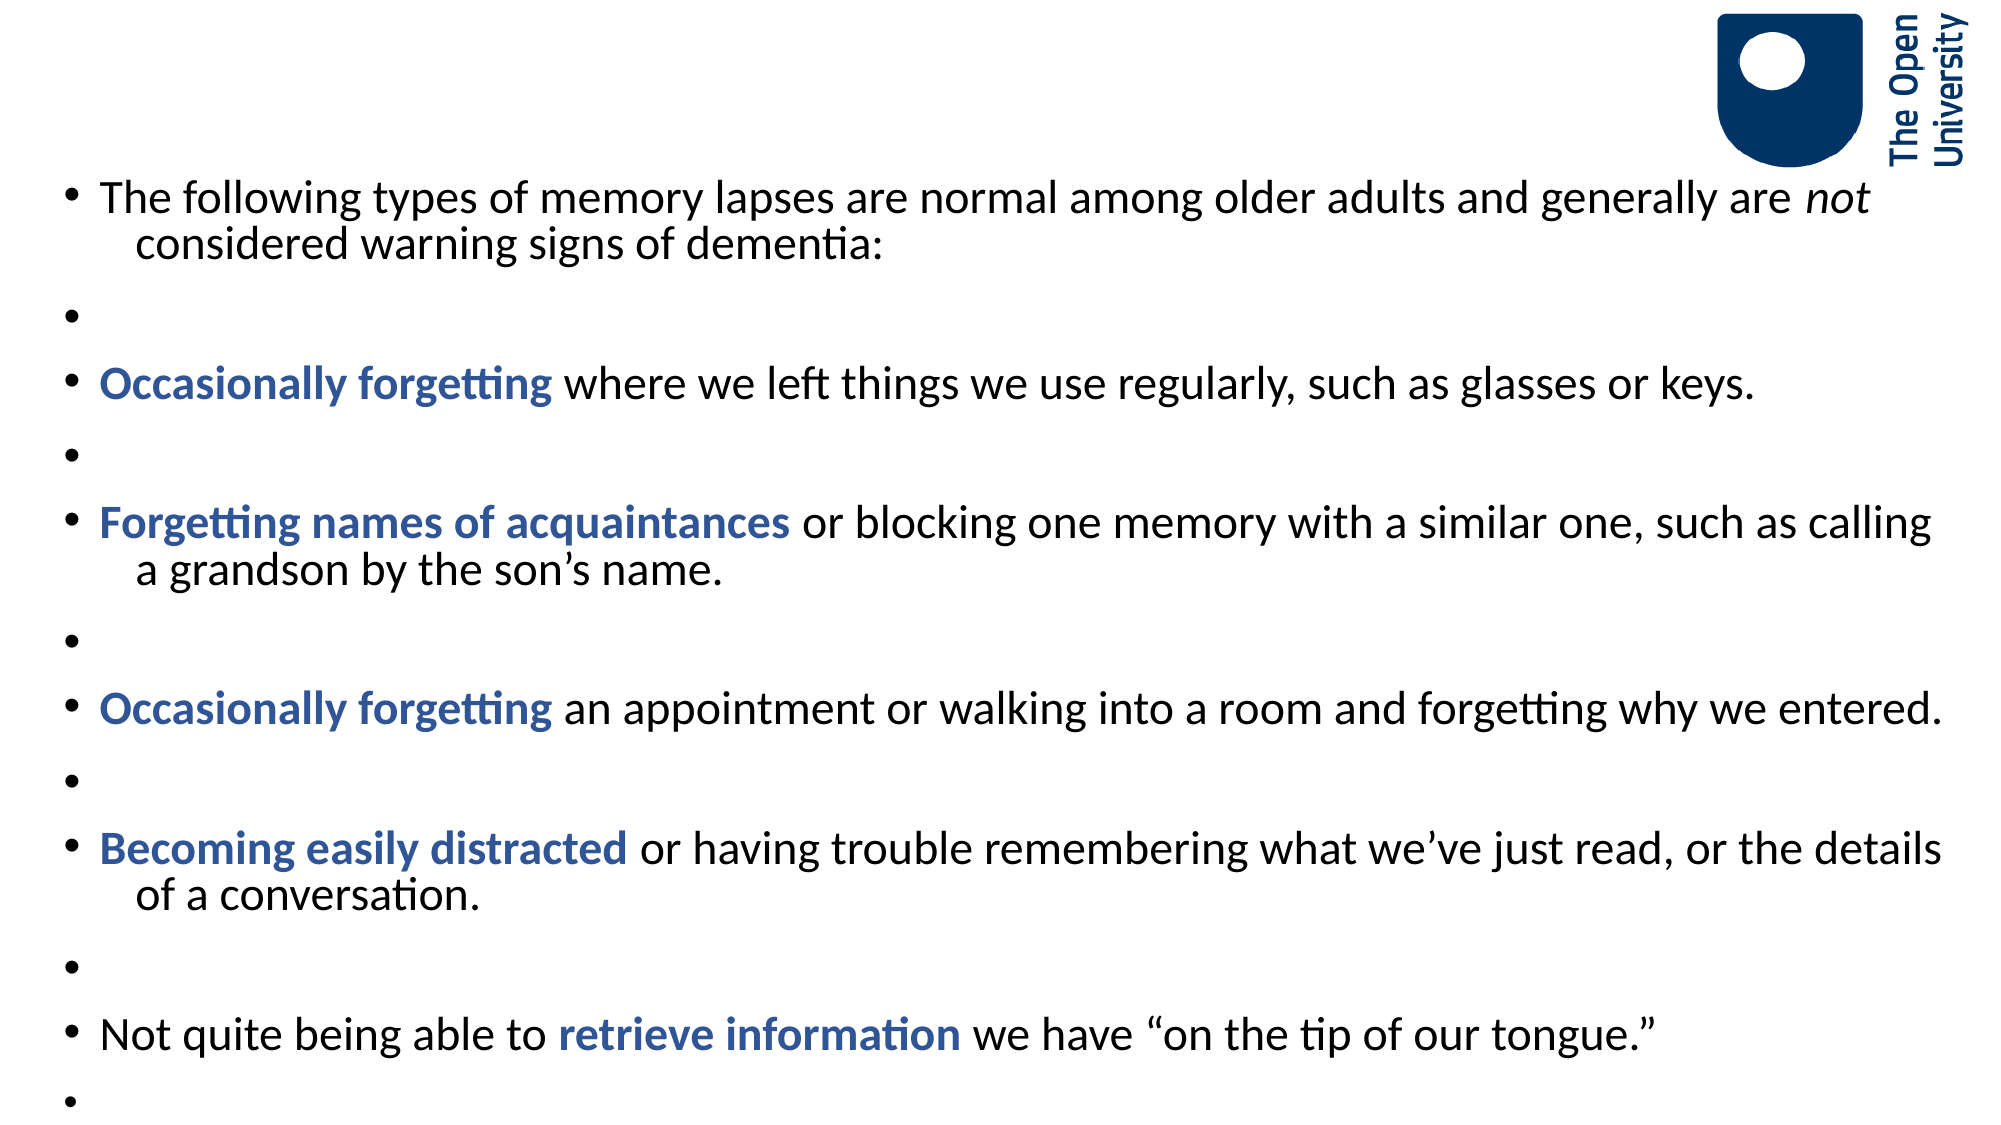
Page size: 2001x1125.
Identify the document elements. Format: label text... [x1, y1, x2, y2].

list The following types of memory lapses are normal among older adults and generally are not considered warning signs of dementia: Occasionally forgetting where we left things we use regularly, such as glasses or keys. Forgetting names of acquaintances or blocking one memory with a similar one, such as calling a grandson by the son’s name. Occasionally forgetting an appointment or walking into a room and forgetting why we entered. Becoming easily distracted or having trouble remembering what we’ve just read, or the details of a conversation. Not quite being able to retrieve information we have “on the tip of our tongue.” [48, 169, 1971, 1115]
picture [1716, 10, 1971, 170]
